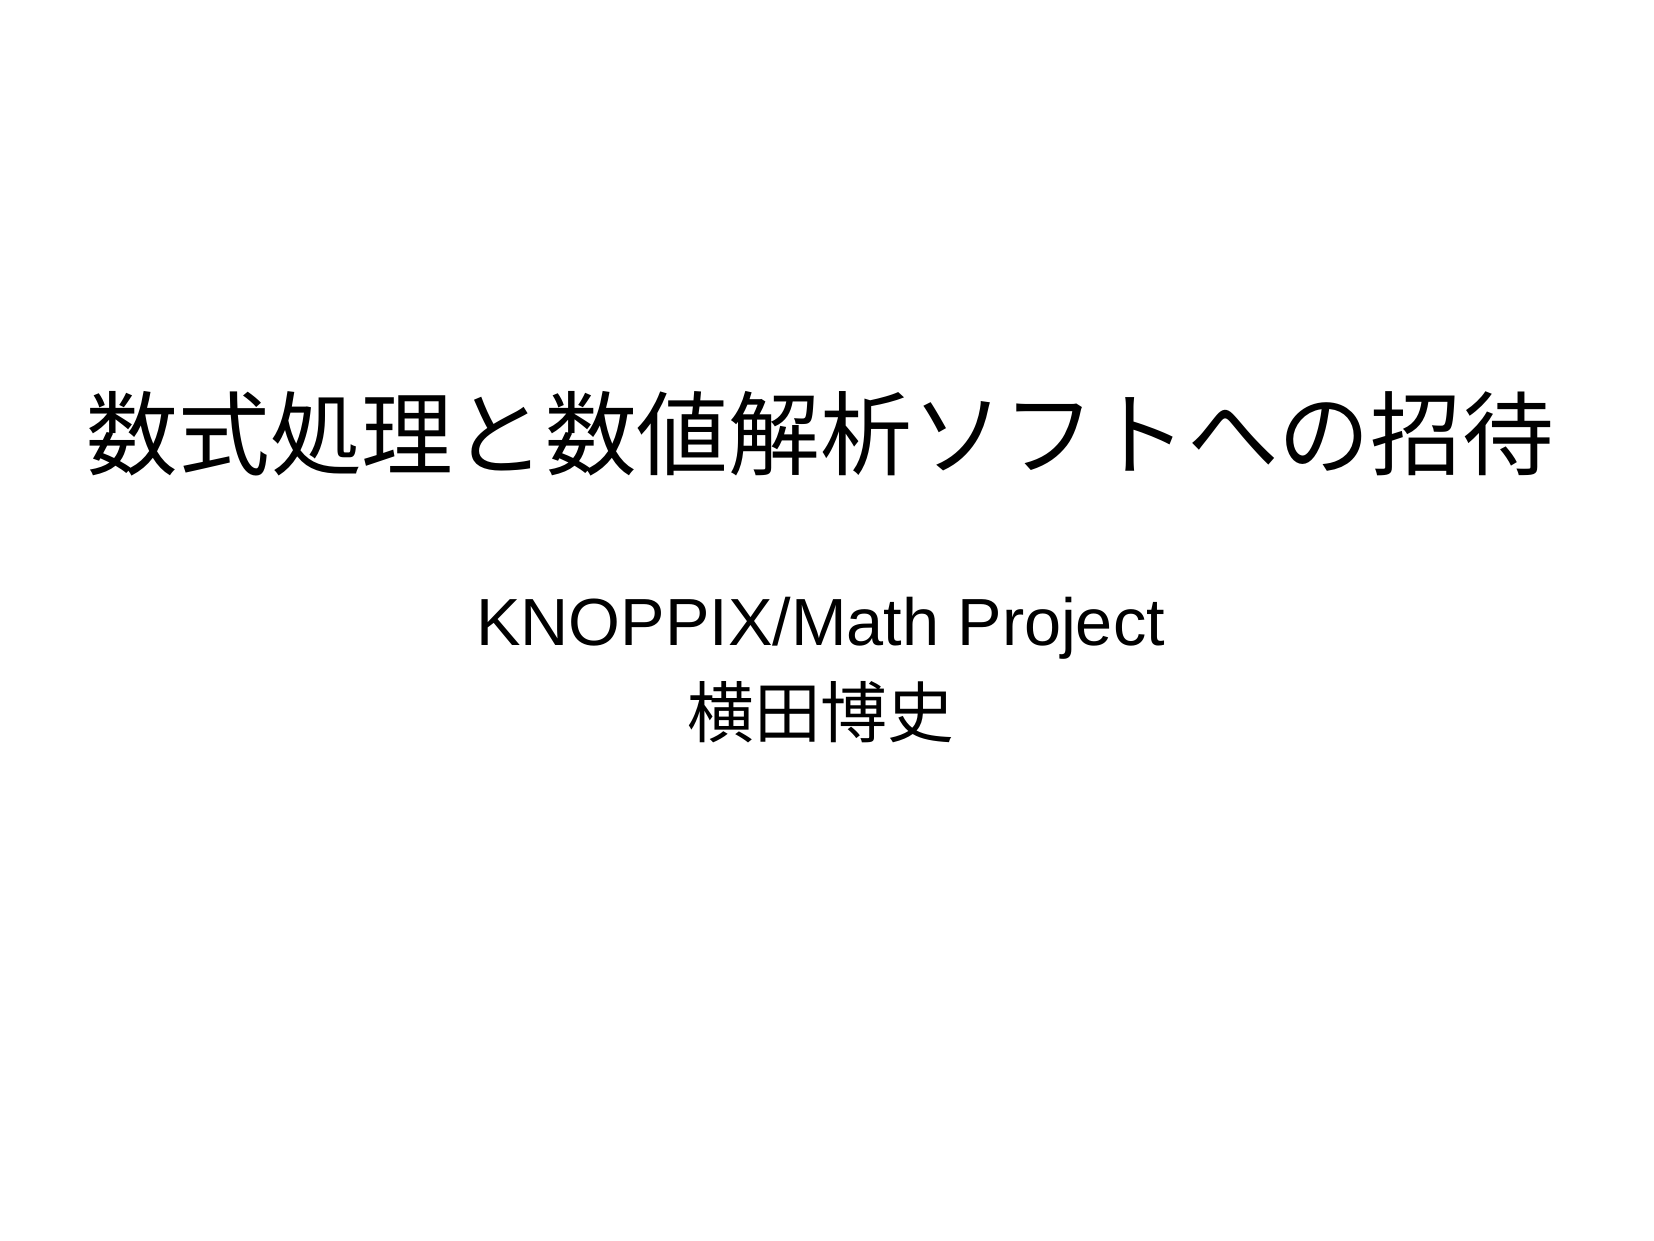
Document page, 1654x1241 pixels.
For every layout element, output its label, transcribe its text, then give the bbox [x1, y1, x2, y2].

title 数式処理と数値解析ソフトへの招待 [76, 324, 1565, 532]
subtitle KNOPPIX/Math Project 横田博史 [76, 597, 1565, 745]
